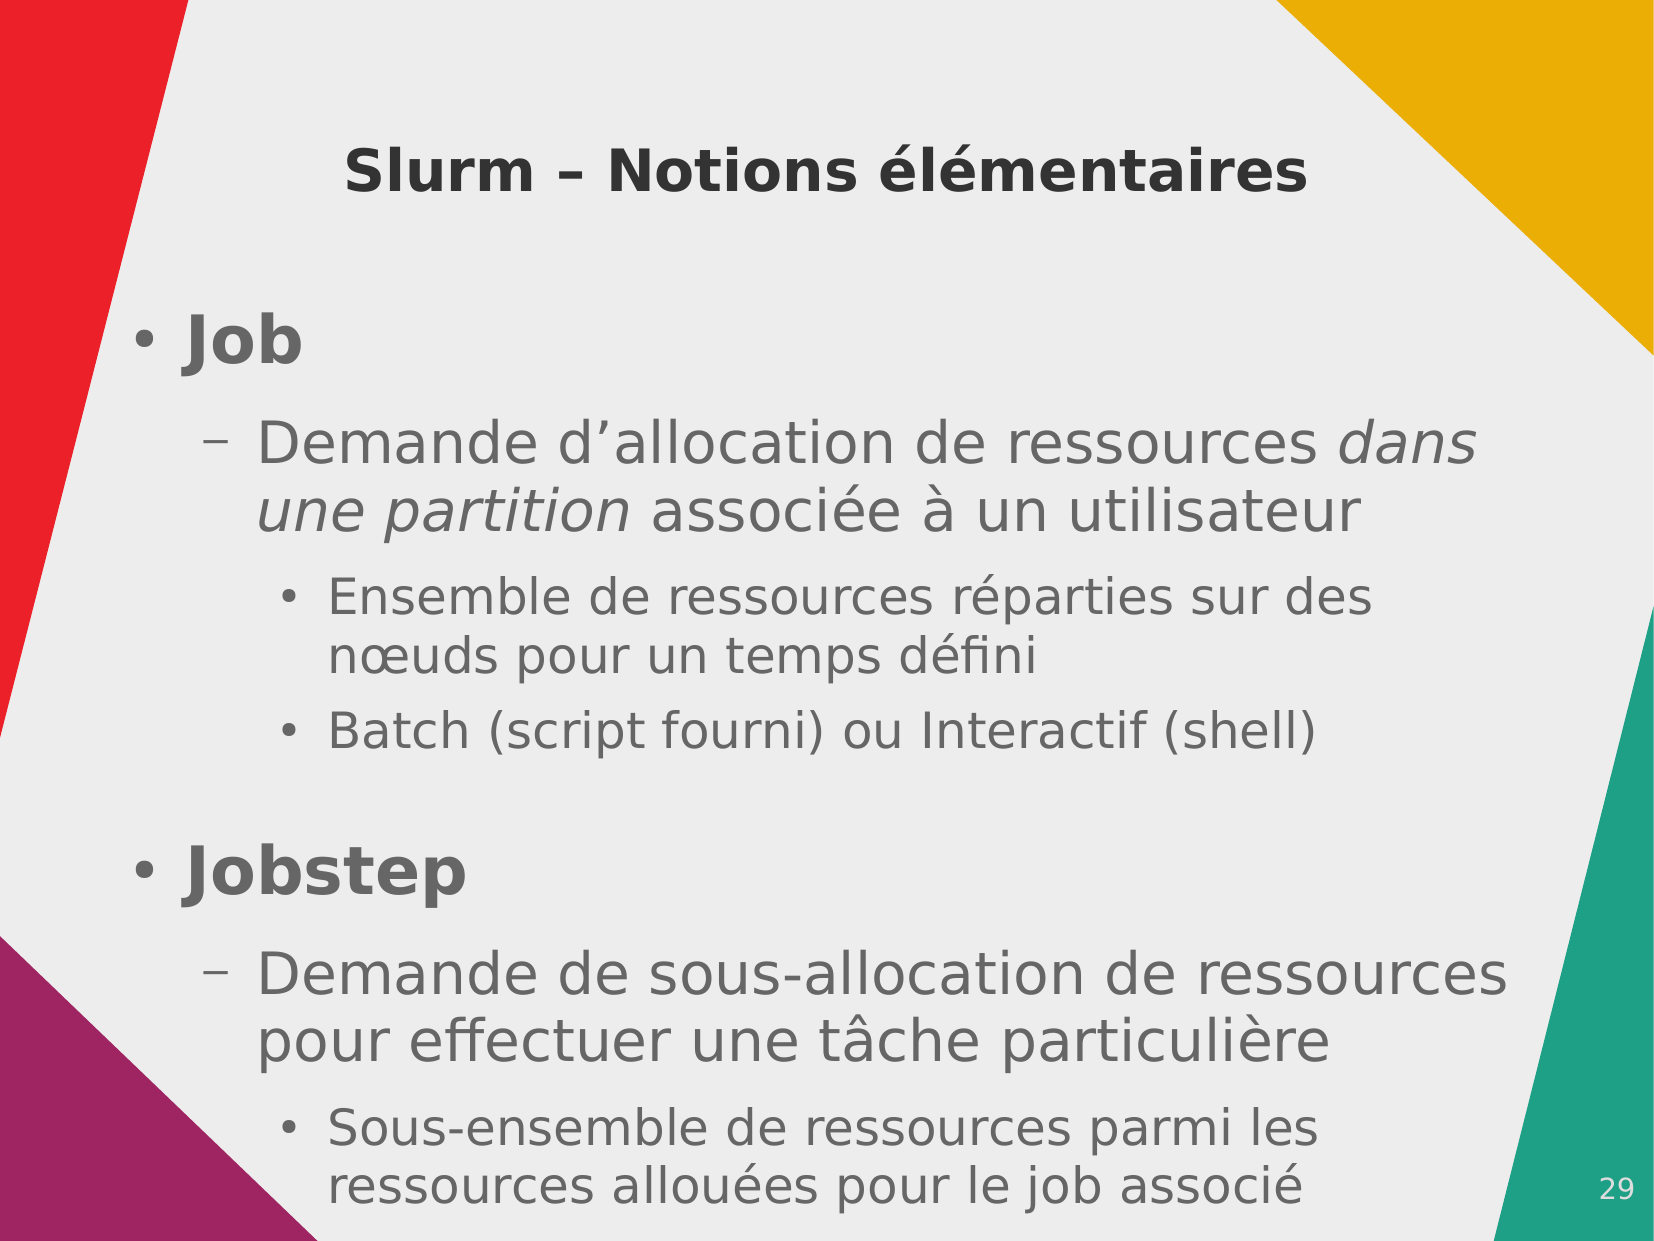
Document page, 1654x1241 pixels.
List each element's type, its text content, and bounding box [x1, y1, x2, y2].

title Slurm – Notions élémentaires [114, 73, 1539, 271]
list Job Demande d’allocation de ressources dans une partition associée à un utilisateur Ensemble de ressources réparties sur des nœuds pour un temps défini Batch (script fourni) ou Interactif (shell) Jobstep Demande de sous-allocation de ressources pour effectuer une tâche particulière Sous-ensemble de ressources parmi les ressources allouées pour le job associé [114, 302, 1539, 1217]
